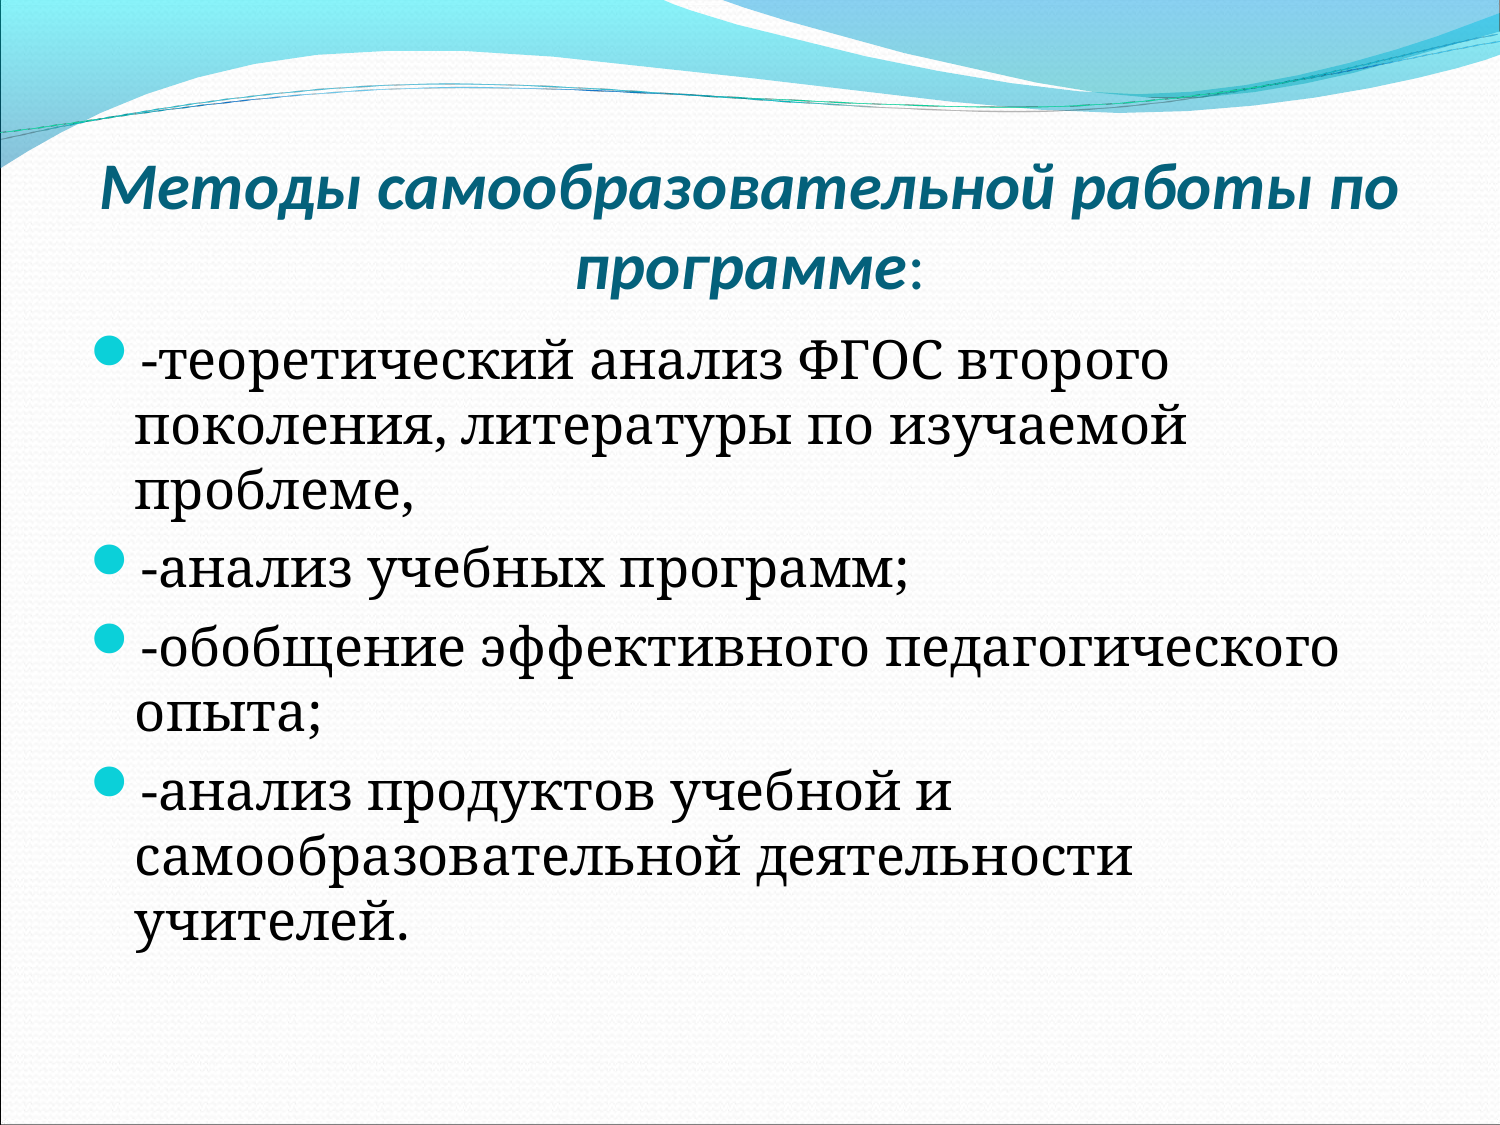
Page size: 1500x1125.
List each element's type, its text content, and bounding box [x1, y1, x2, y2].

list -теоретический анализ ФГОС второго поколения, литературы по изучаемой проблеме, -анализ учебных программ; -обобщение эффективного педагогического опыта; -анализ продуктов учебной и самообразовательной деятельности учителей. [75, 317, 1426, 1038]
picture [0, 0, 1500, 1125]
title Методы самообразовательной работы по программе: [75, 115, 1426, 304]
